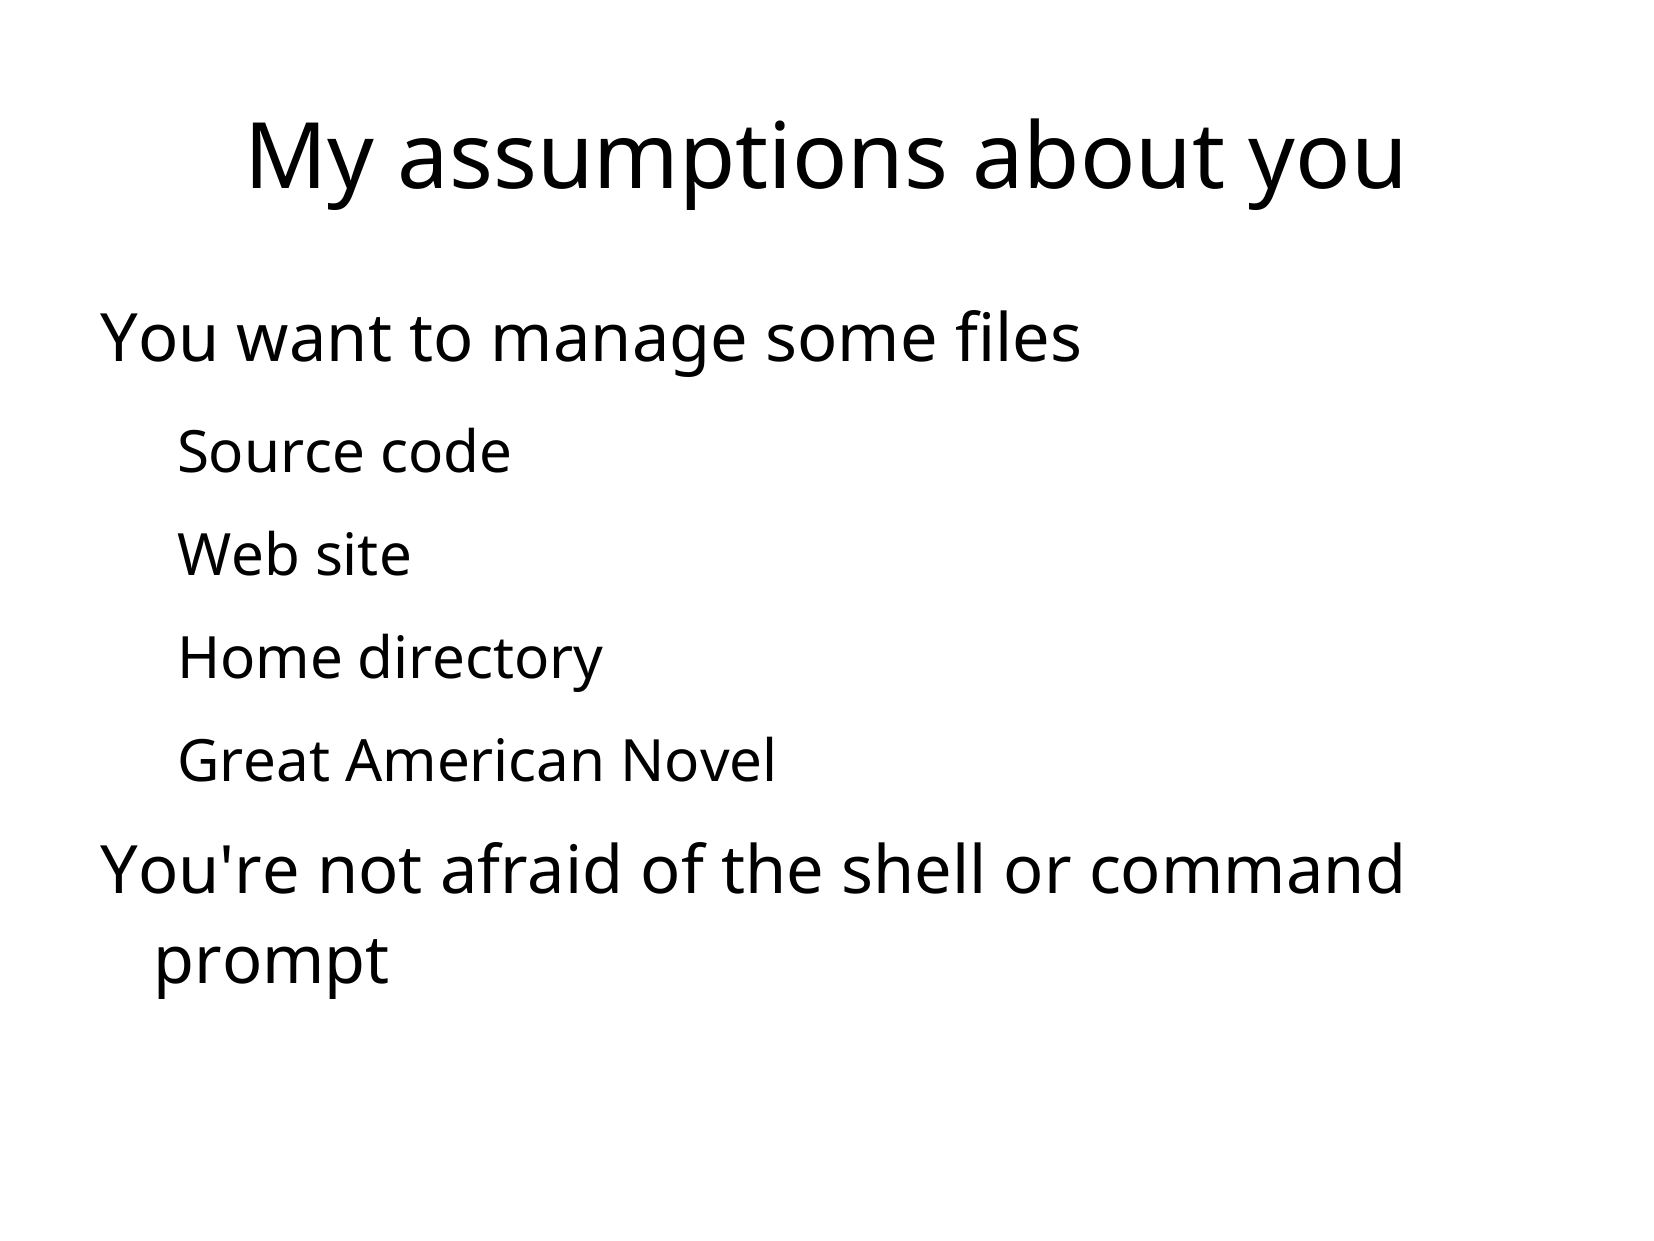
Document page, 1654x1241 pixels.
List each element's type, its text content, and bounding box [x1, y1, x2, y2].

list You want to manage some files Source code Web site Home directory Great American Novel You're not afraid of the shell or command prompt [82, 290, 1571, 1109]
title My assumptions about you [82, 49, 1571, 257]
